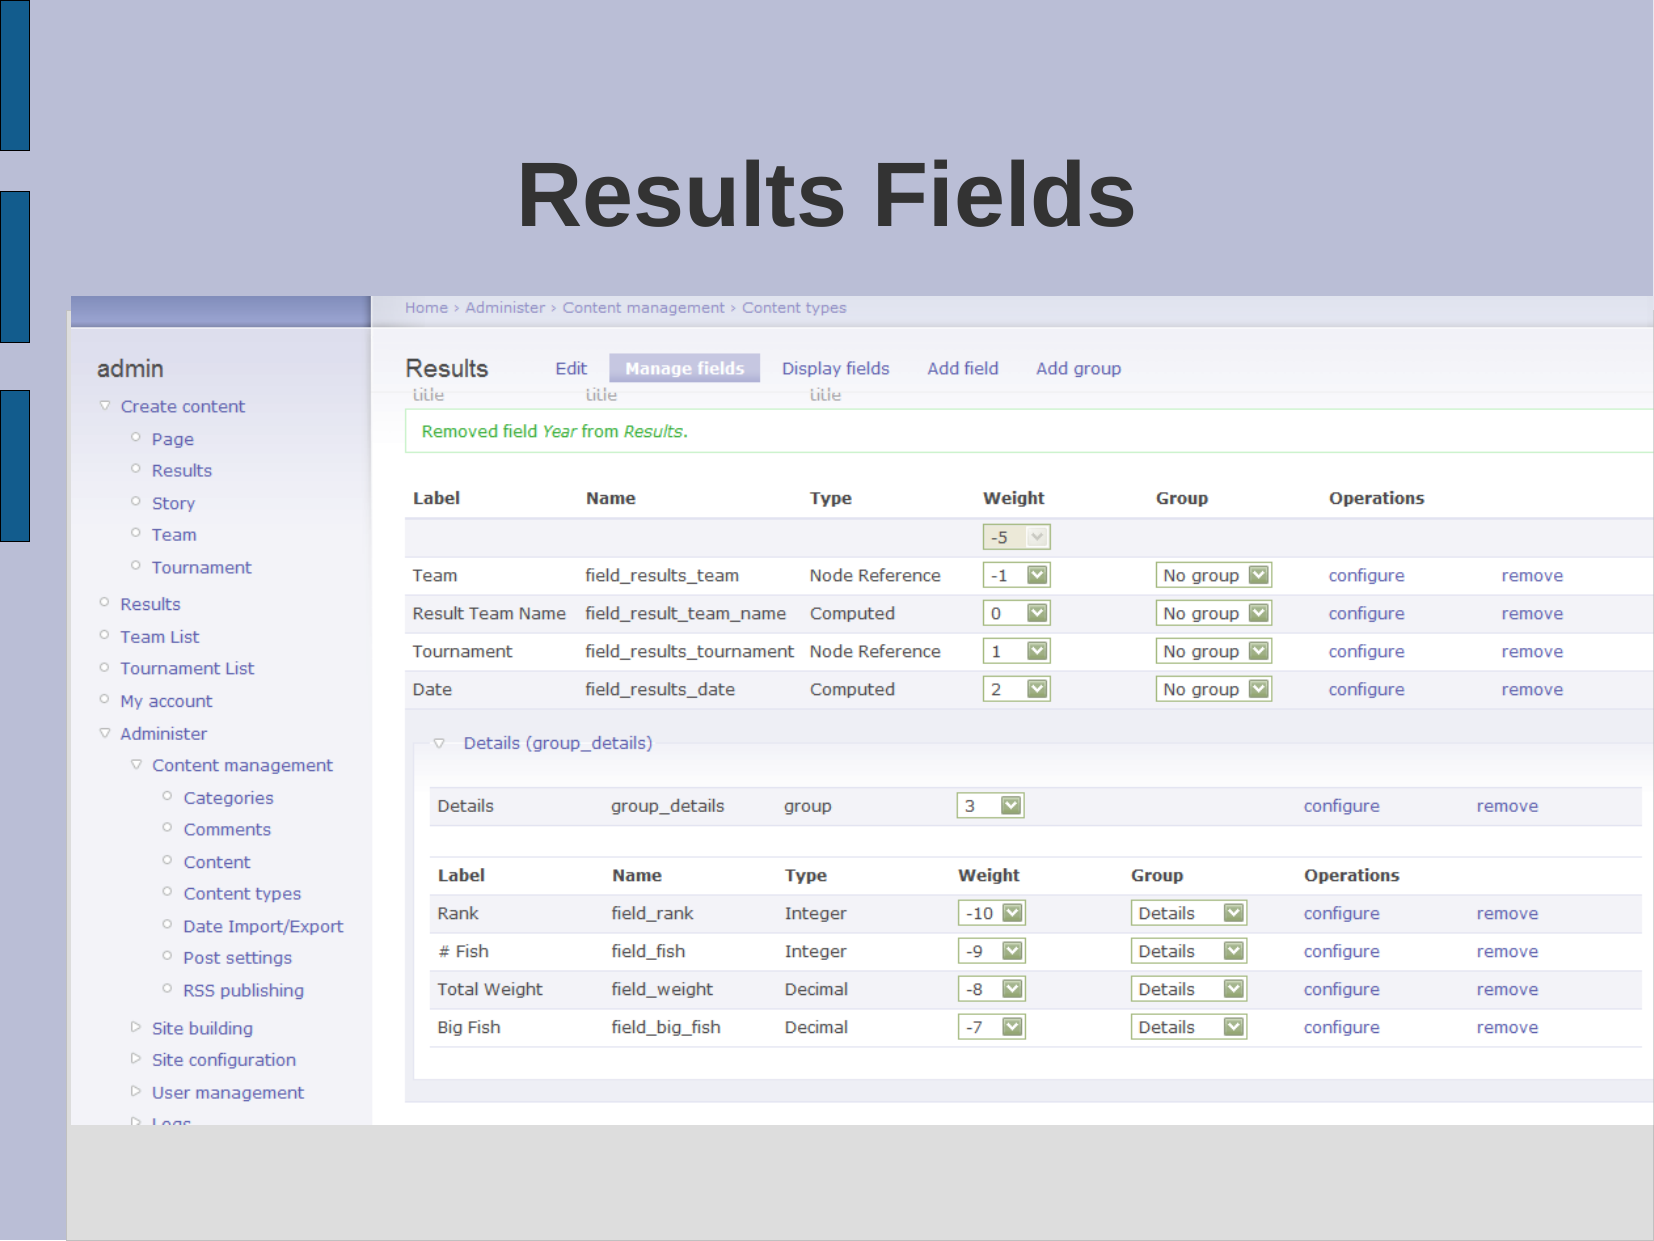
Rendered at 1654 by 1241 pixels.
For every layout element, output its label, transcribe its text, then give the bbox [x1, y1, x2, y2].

title Results Fields [121, 91, 1534, 296]
picture [71, 296, 1654, 1126]
